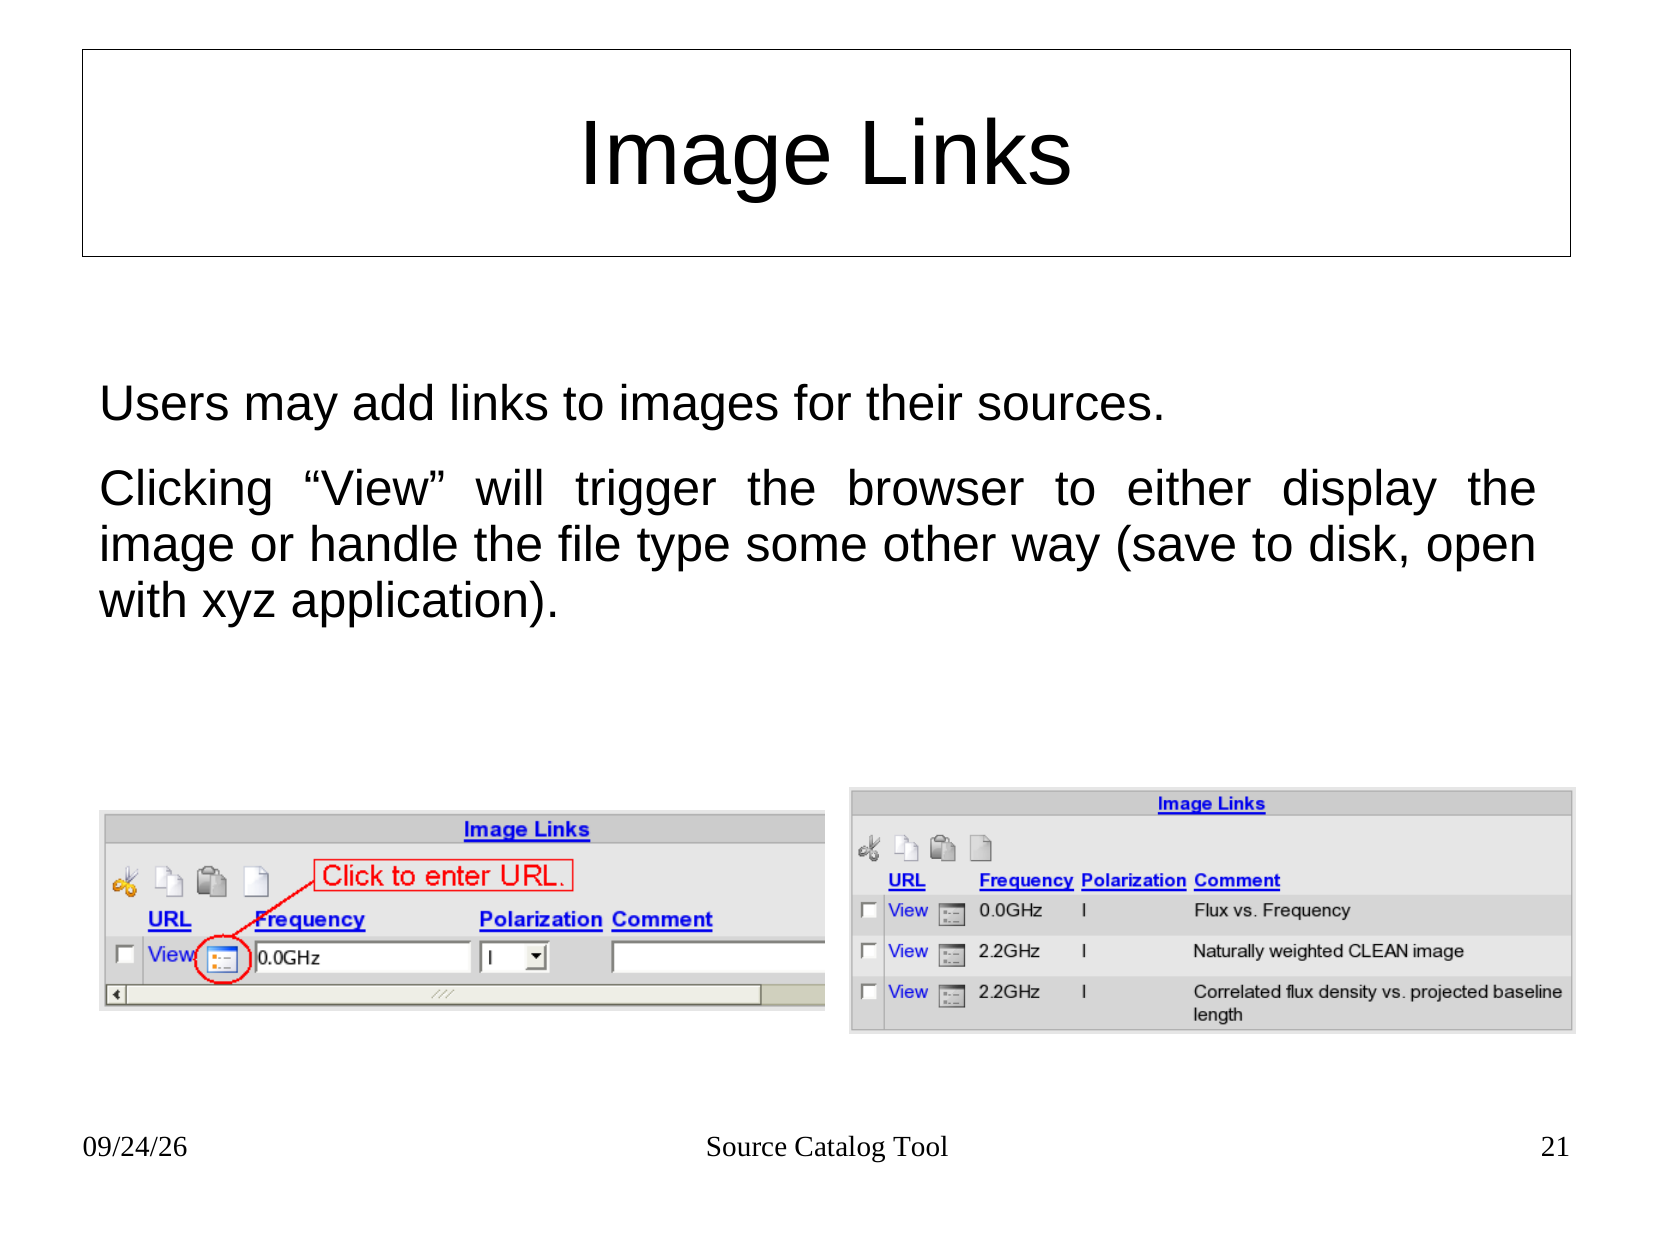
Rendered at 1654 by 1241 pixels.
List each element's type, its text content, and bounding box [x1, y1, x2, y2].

list Users may add links to images for their sources. Clicking “View” will trigger the browser to either display the image or handle the file type some other way (save to disk, open with xyz application). [99, 375, 1538, 676]
picture [849, 787, 1576, 1034]
title Image Links [82, 49, 1571, 257]
picture [99, 810, 826, 1012]
